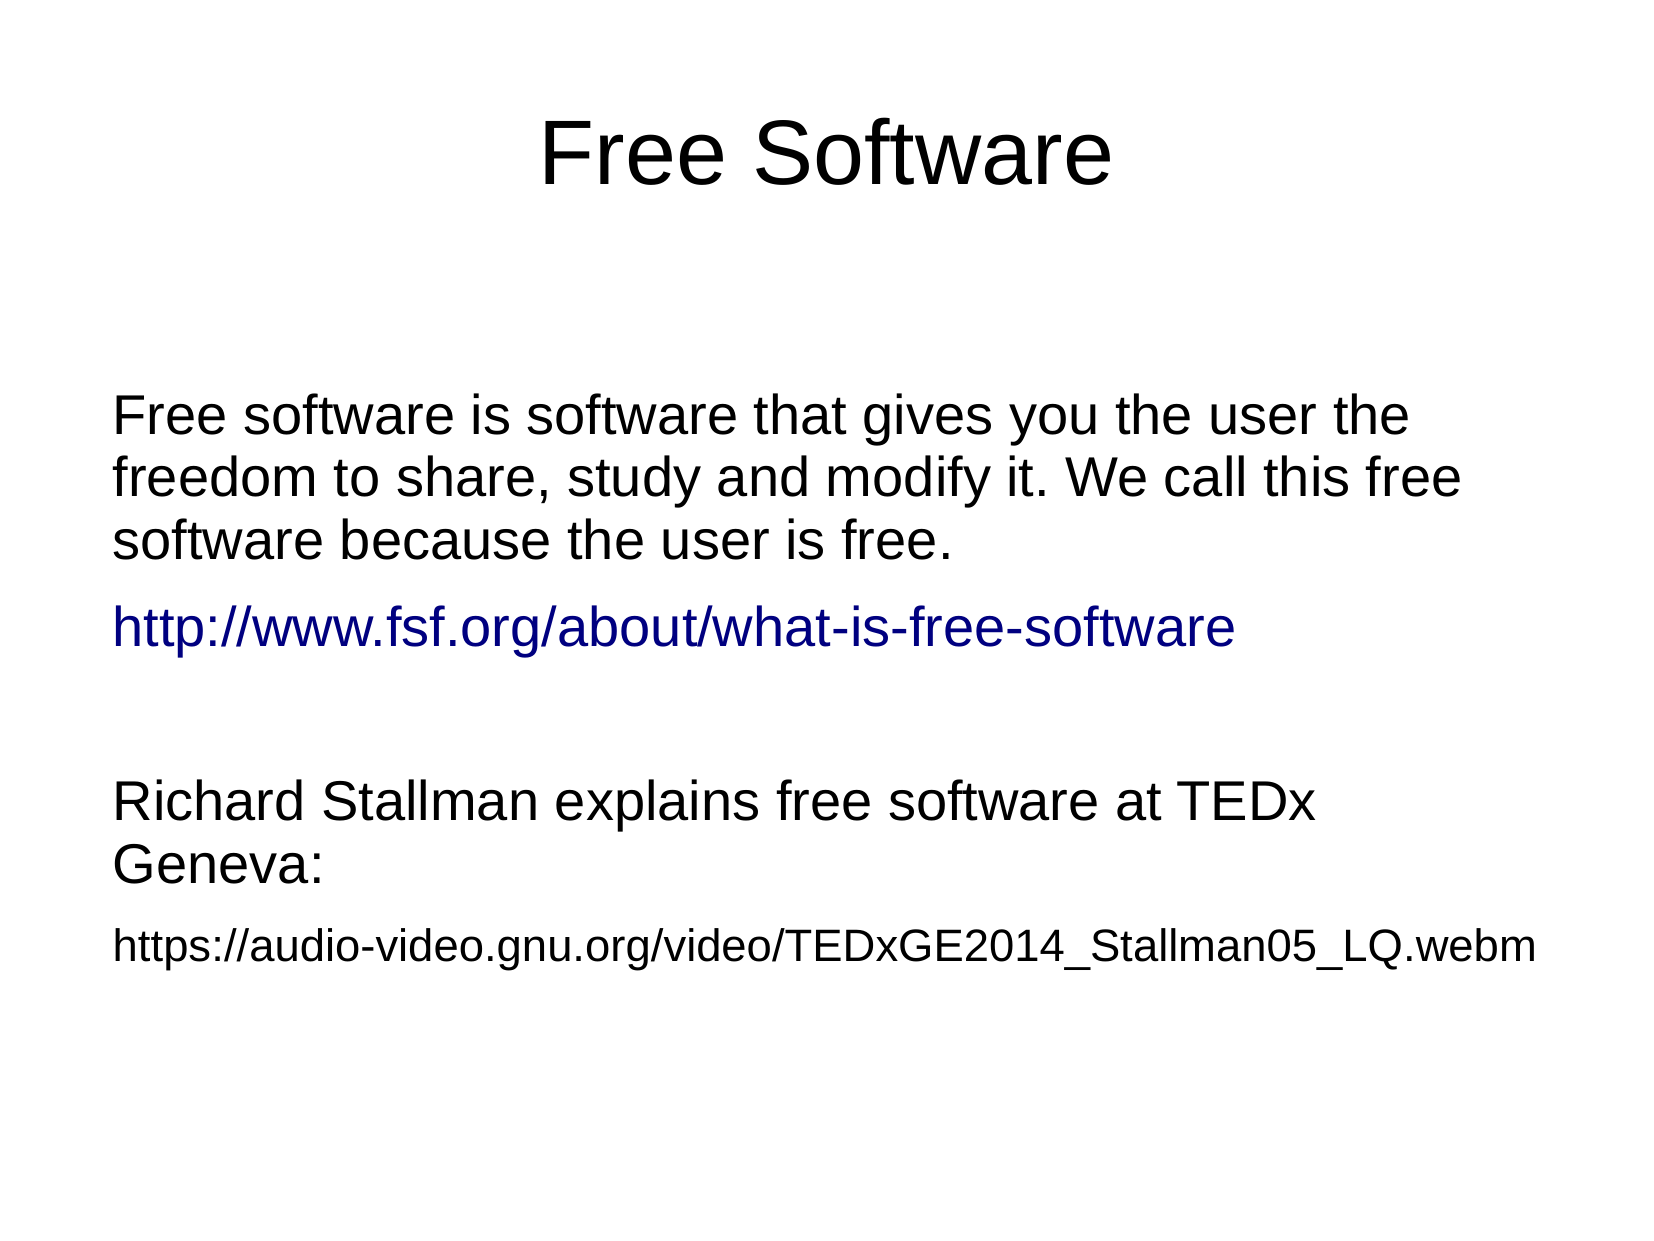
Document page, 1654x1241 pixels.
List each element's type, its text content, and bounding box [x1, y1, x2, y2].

title Free Software [82, 49, 1571, 257]
list Free software is software that gives you the user the freedom to share, study and modify it. We call this free software because the user is free. http://www.fsf.org/about/what-is-free-software Richard Stallman explains free software at TEDx Geneva: https://audio-video.gnu.org/video/TEDxGE2014_Stallman05_LQ.webm [53, 296, 1542, 1016]
